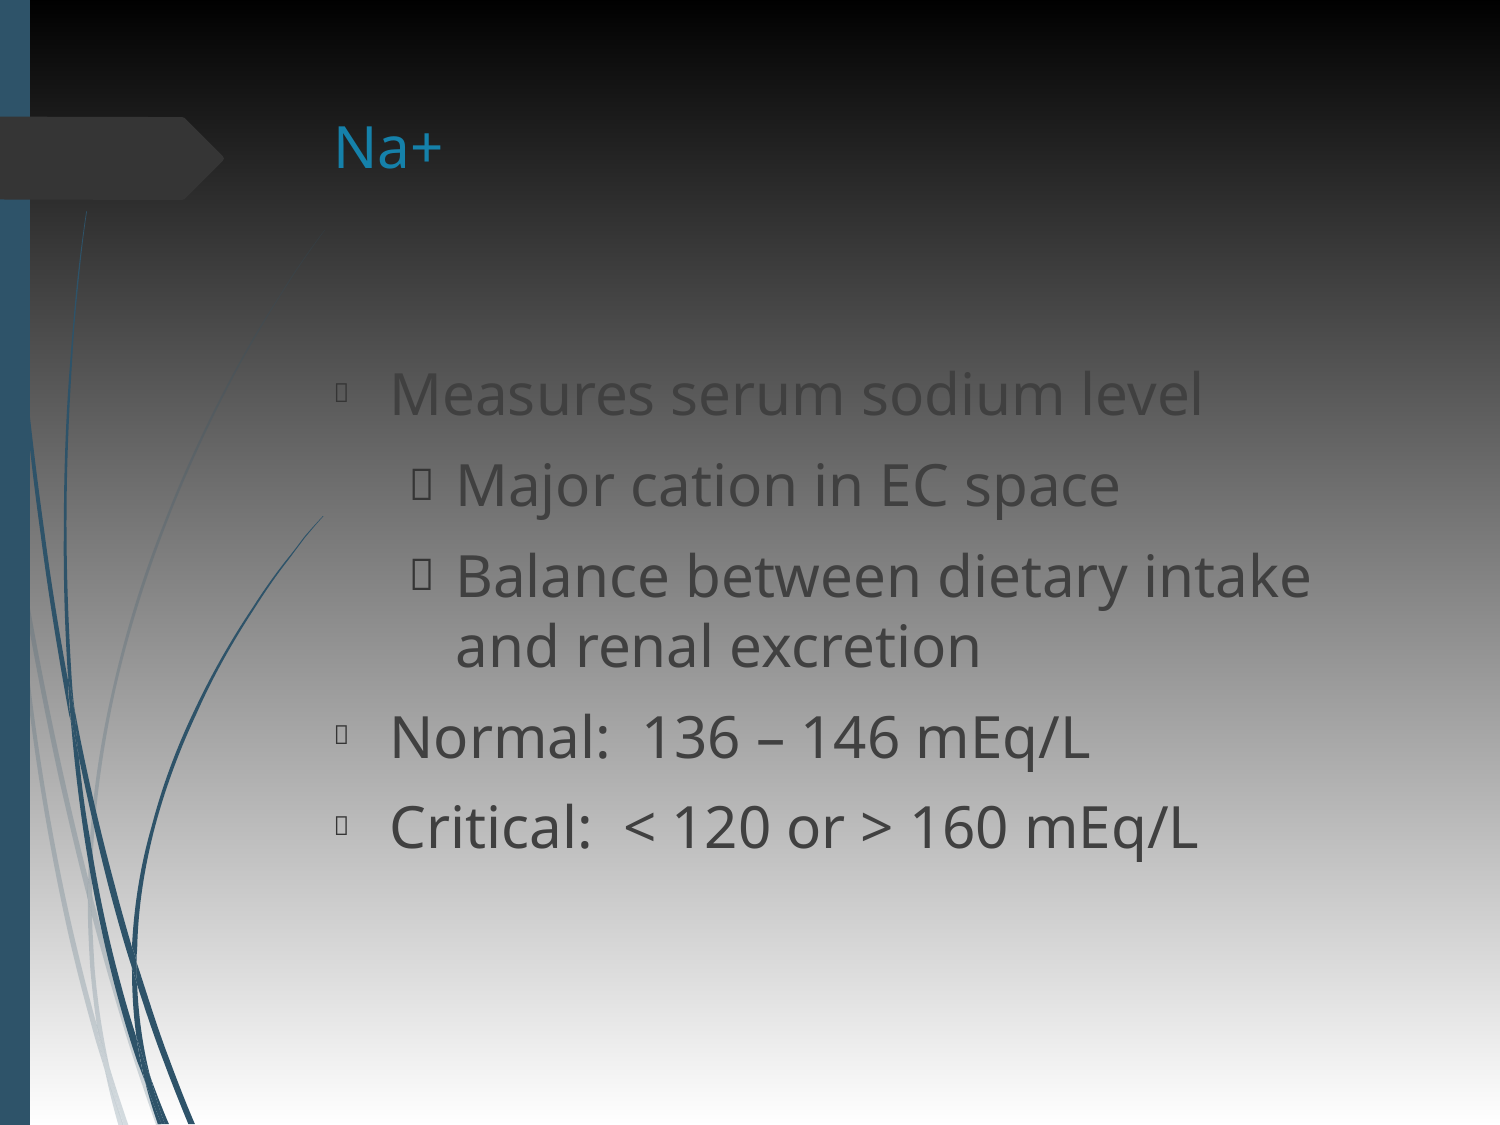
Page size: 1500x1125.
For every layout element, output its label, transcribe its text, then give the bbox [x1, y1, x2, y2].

list Measures serum sodium level Major cation in EC space Balance between dietary intake and renal excretion Normal: 136 – 146 mEq/L Critical: < 120 or > 160 mEq/L [318, 350, 1400, 970]
title Na+ [319, 102, 1400, 313]
